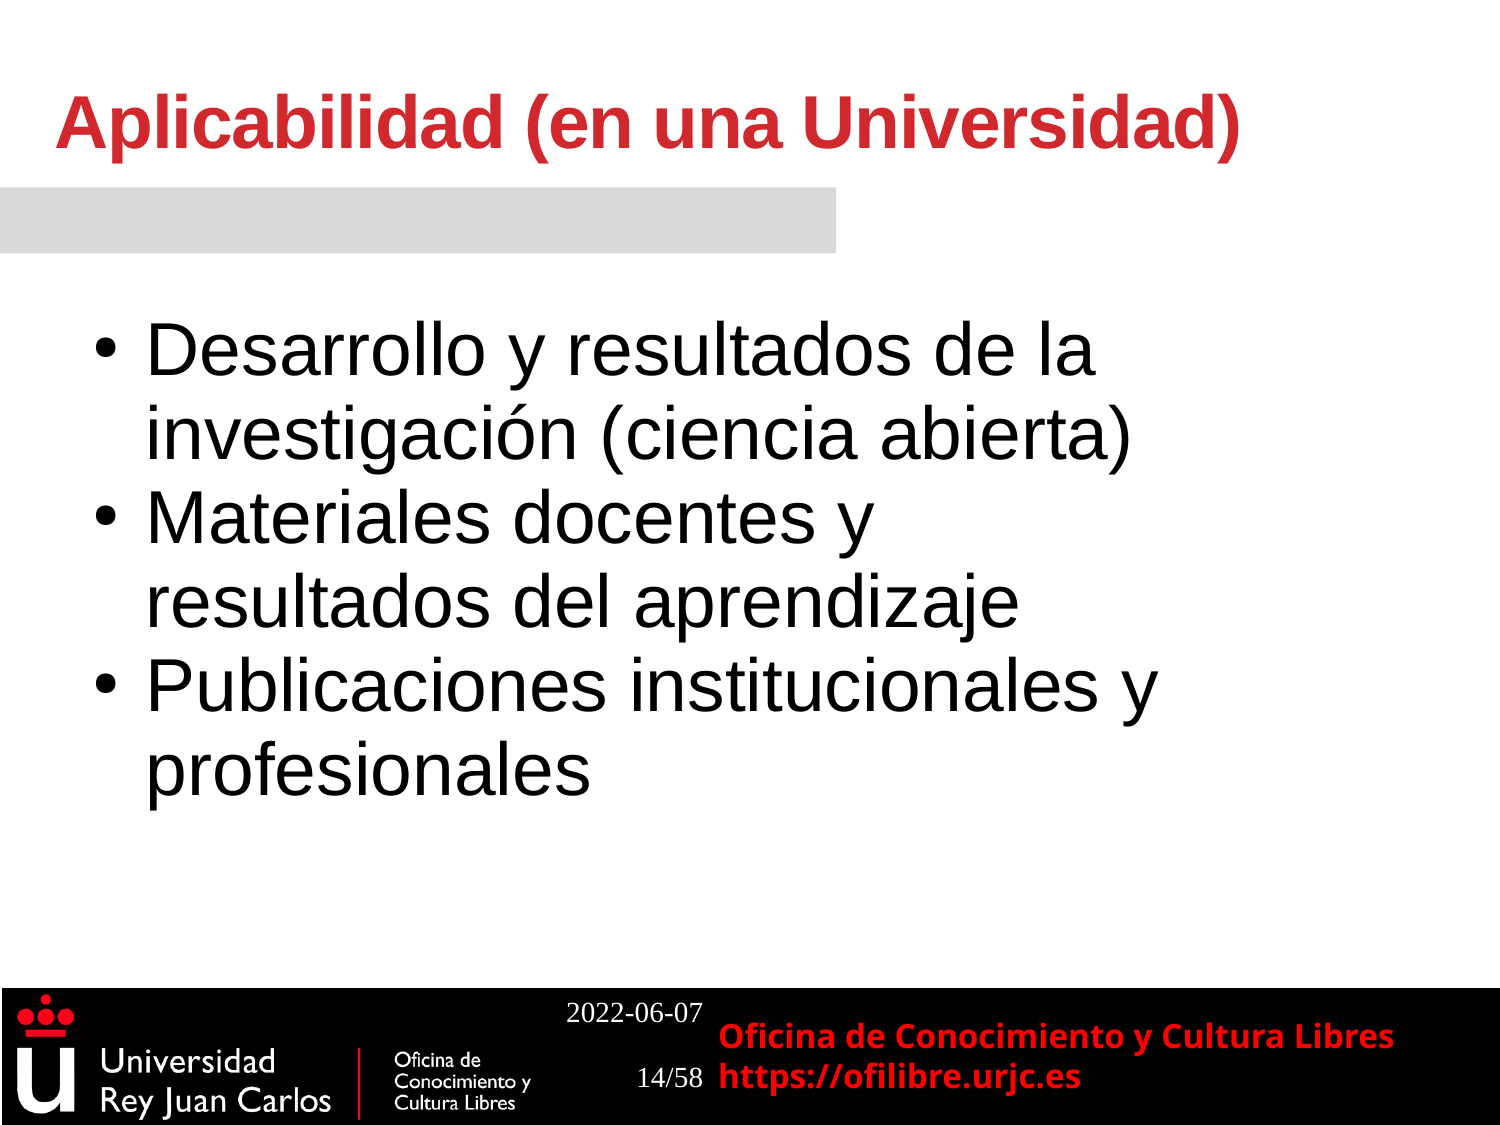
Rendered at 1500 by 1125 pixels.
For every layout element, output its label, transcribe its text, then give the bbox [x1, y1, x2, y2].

title [75, 7, 1425, 196]
text_box Aplicabilidad (en una Universidad) [39, 24, 1366, 172]
picture [17, 994, 531, 1120]
text_box Desarrollo y resultados de la investigación (ciencia abierta) Materiales docentes y resultados del aprendizaje Publicaciones institucionales y profesionales [60, 299, 1254, 903]
